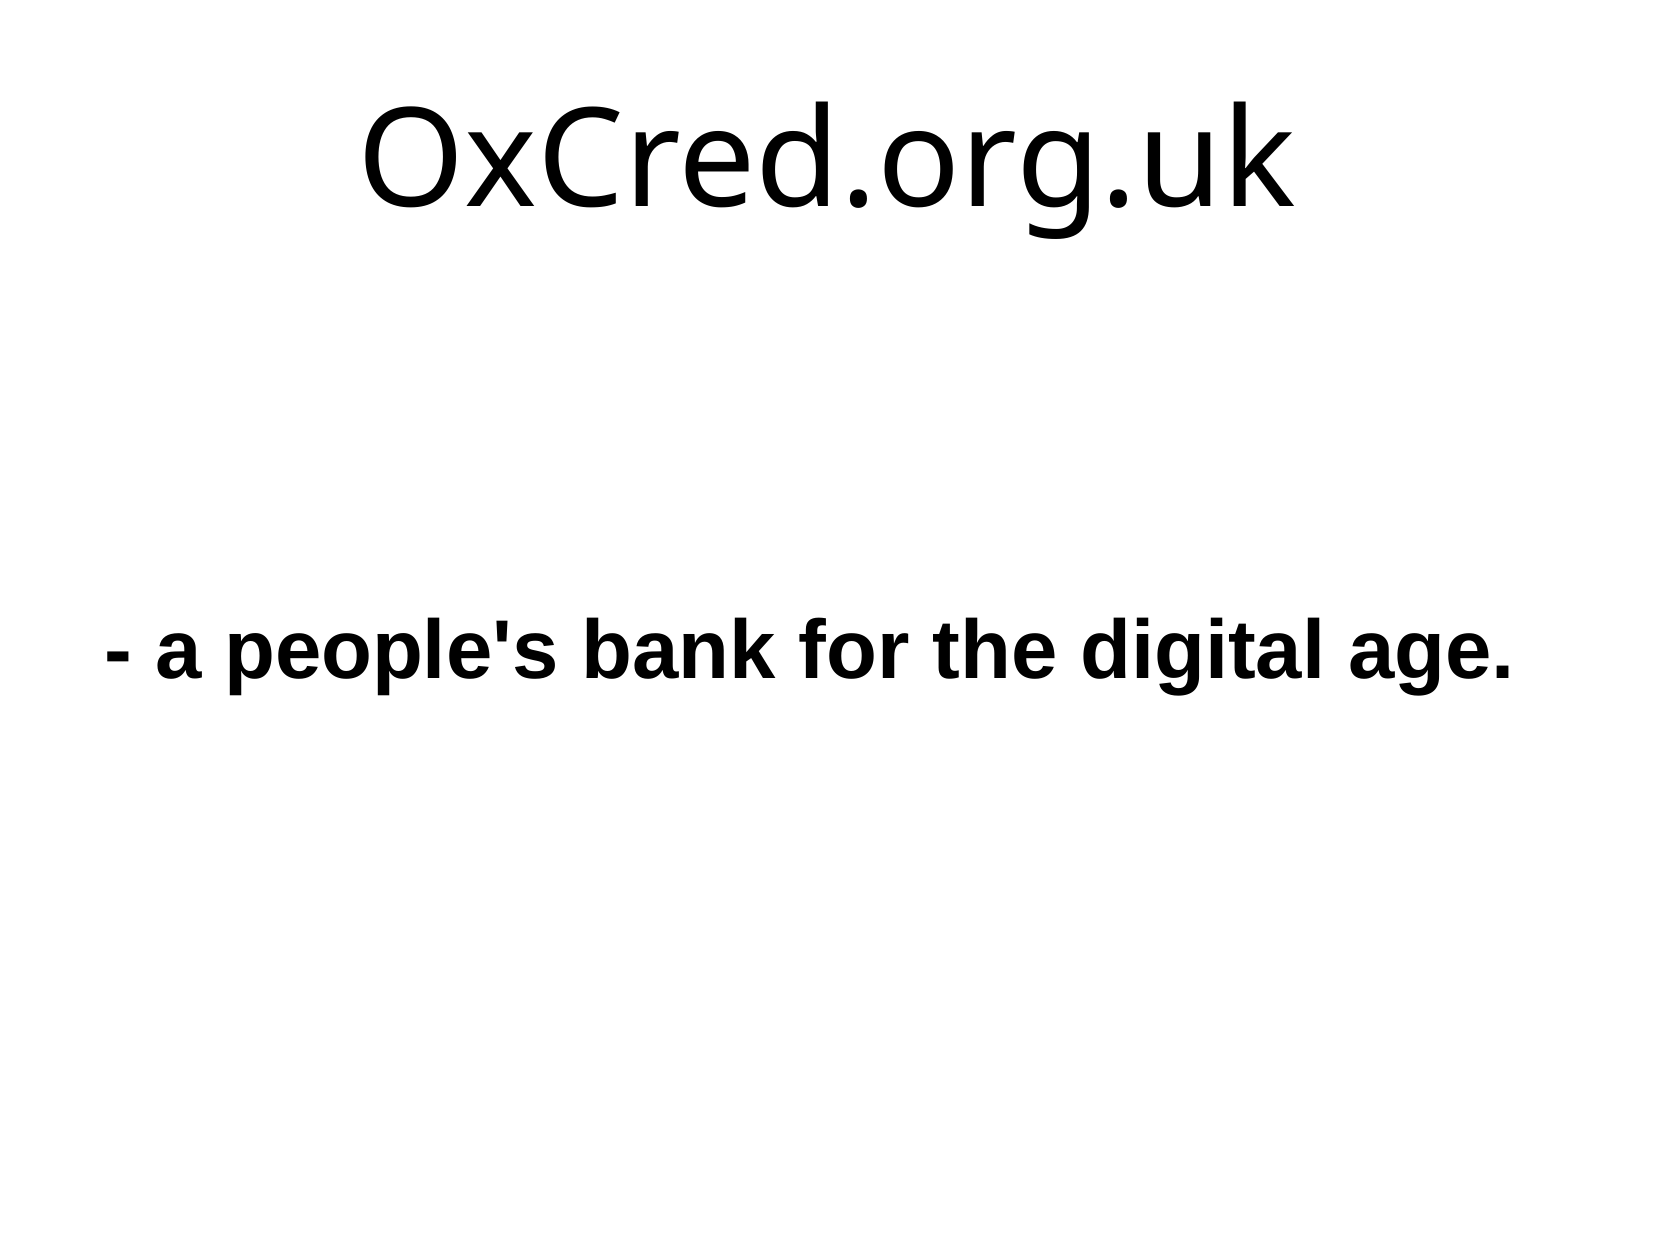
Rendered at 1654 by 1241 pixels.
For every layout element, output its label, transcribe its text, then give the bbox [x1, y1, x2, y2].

subtitle - a people's bank for the digital age. [82, 290, 1538, 1010]
title OxCred.org.uk [82, 49, 1571, 257]
